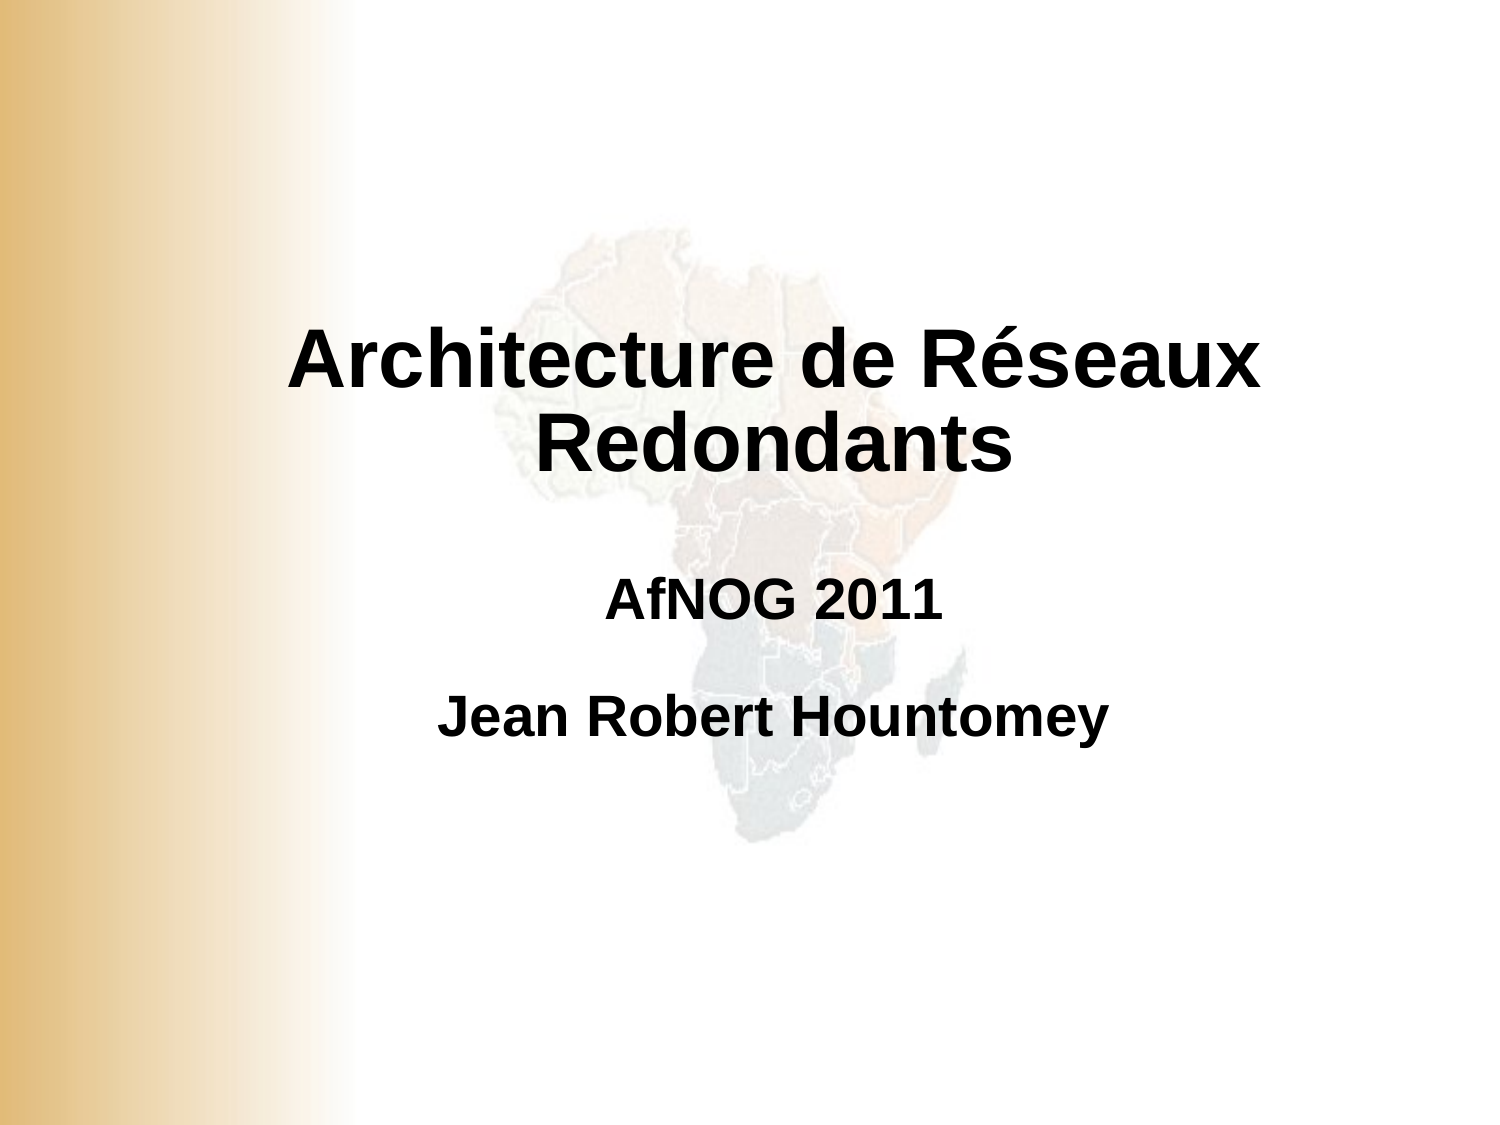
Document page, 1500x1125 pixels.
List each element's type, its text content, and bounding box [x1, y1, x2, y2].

title Architecture de Réseaux Redondants AfNOG 2011 Jean Robert Hountomey [134, 300, 1415, 647]
picture [0, 0, 1500, 1125]
